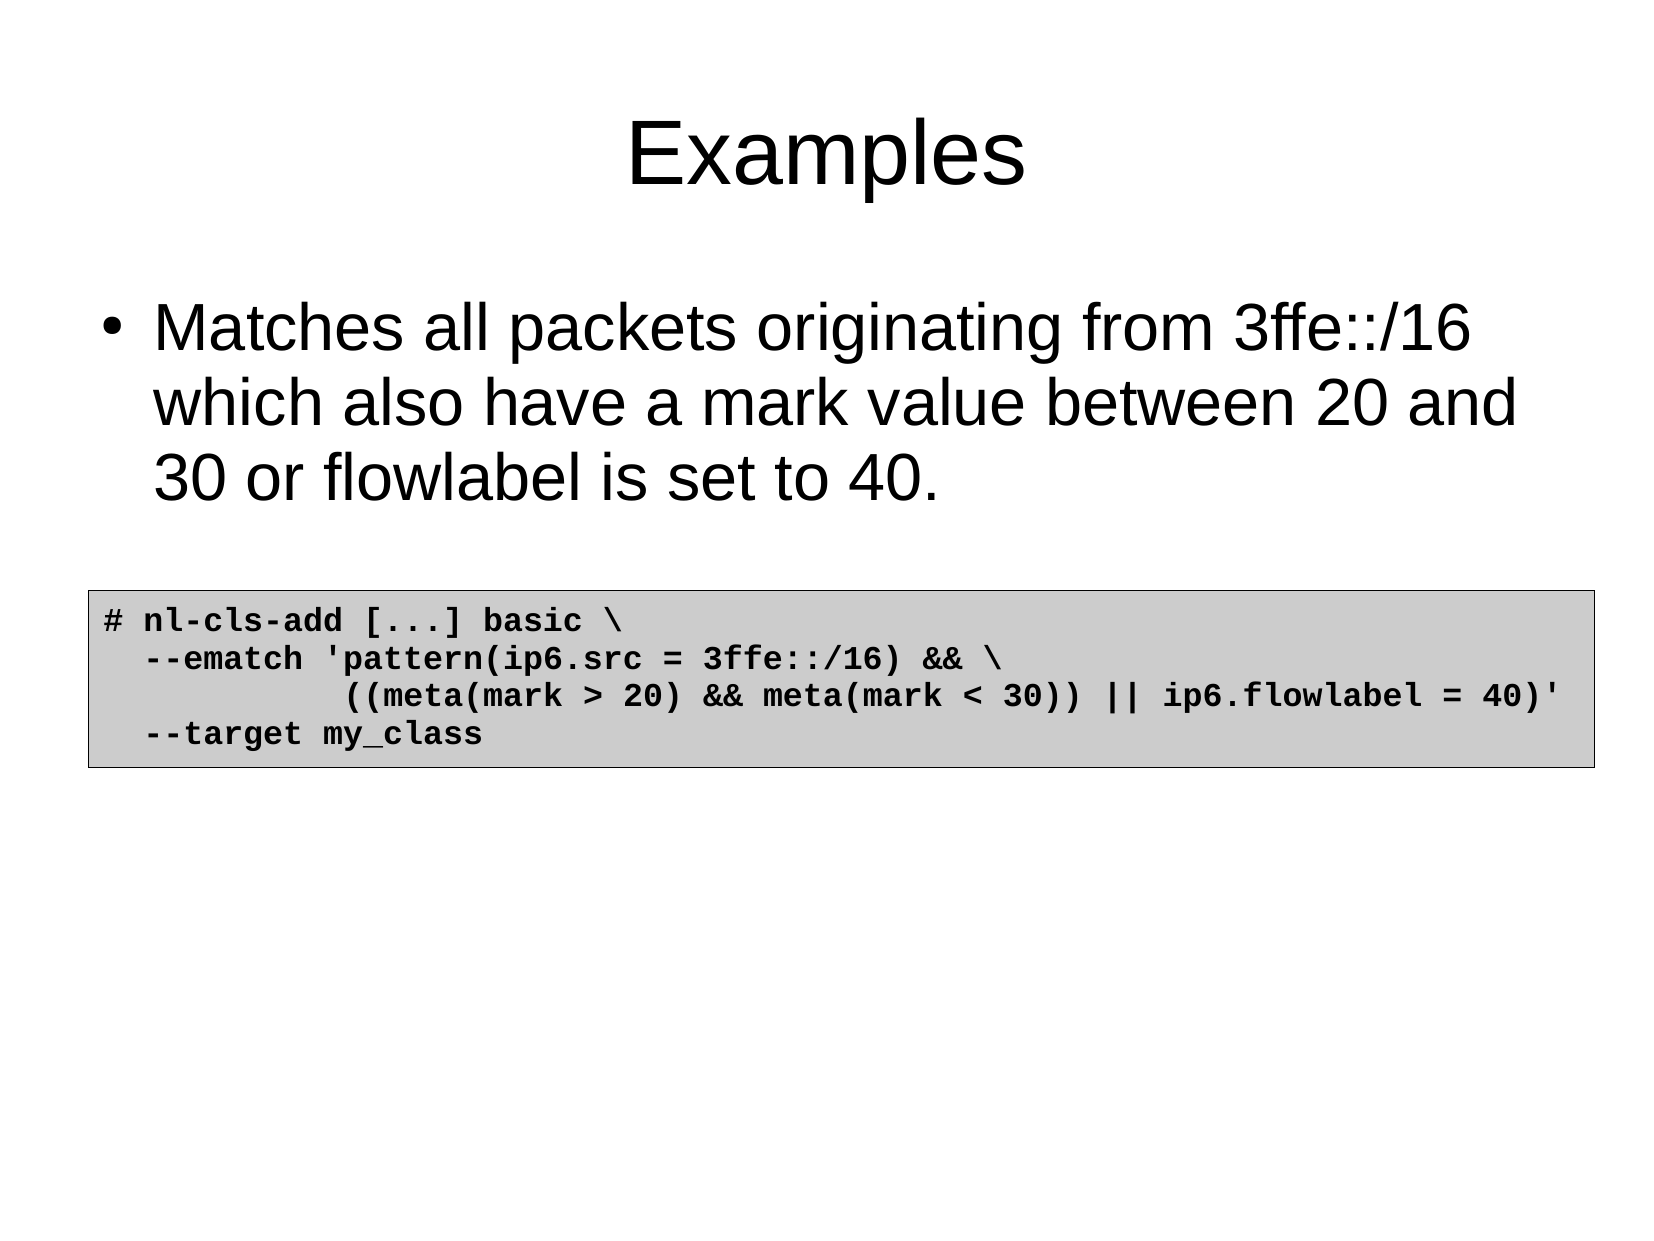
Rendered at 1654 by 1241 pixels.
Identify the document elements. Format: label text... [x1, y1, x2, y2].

title Examples [82, 56, 1571, 250]
text_box # nl-cls-add [...] basic \ --ematch 'pattern(ip6.src = 3ffe::/16) && \ ((meta(mark > 20) && meta(mark < 30)) || ip6.flowlabel = 40)' --target my_class [88, 590, 1595, 768]
list Matches all packets originating from 3ffe::/16 which also have a mark value between 20 and 30 or flowlabel is set to 40. [82, 290, 1571, 1094]
